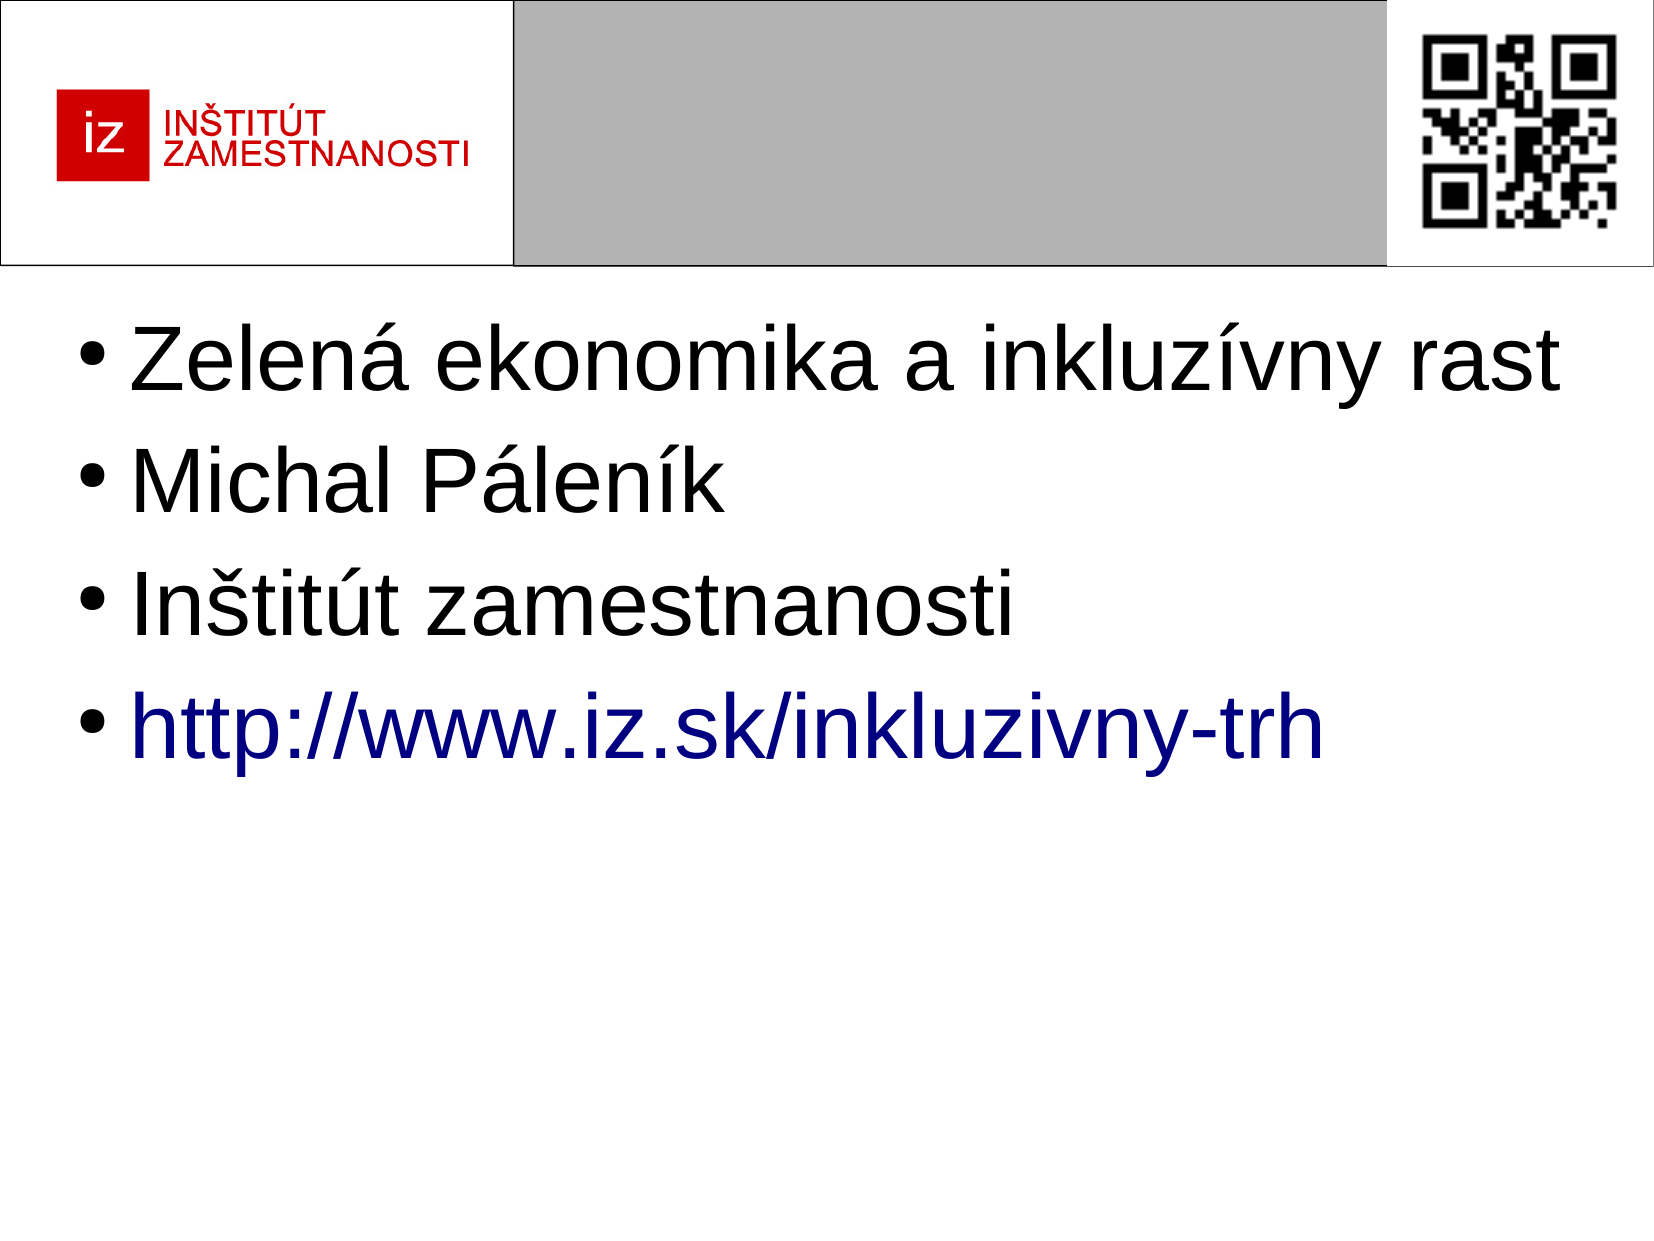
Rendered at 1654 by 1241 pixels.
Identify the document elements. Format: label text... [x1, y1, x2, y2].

picture [1387, 0, 1654, 266]
picture [5, 8, 512, 257]
list Zelená ekonomika a inkluzívny rast Michal Páleník Inštitút zamestnanosti http://www.iz.sk/inkluzivny-trh [59, 324, 1595, 1092]
